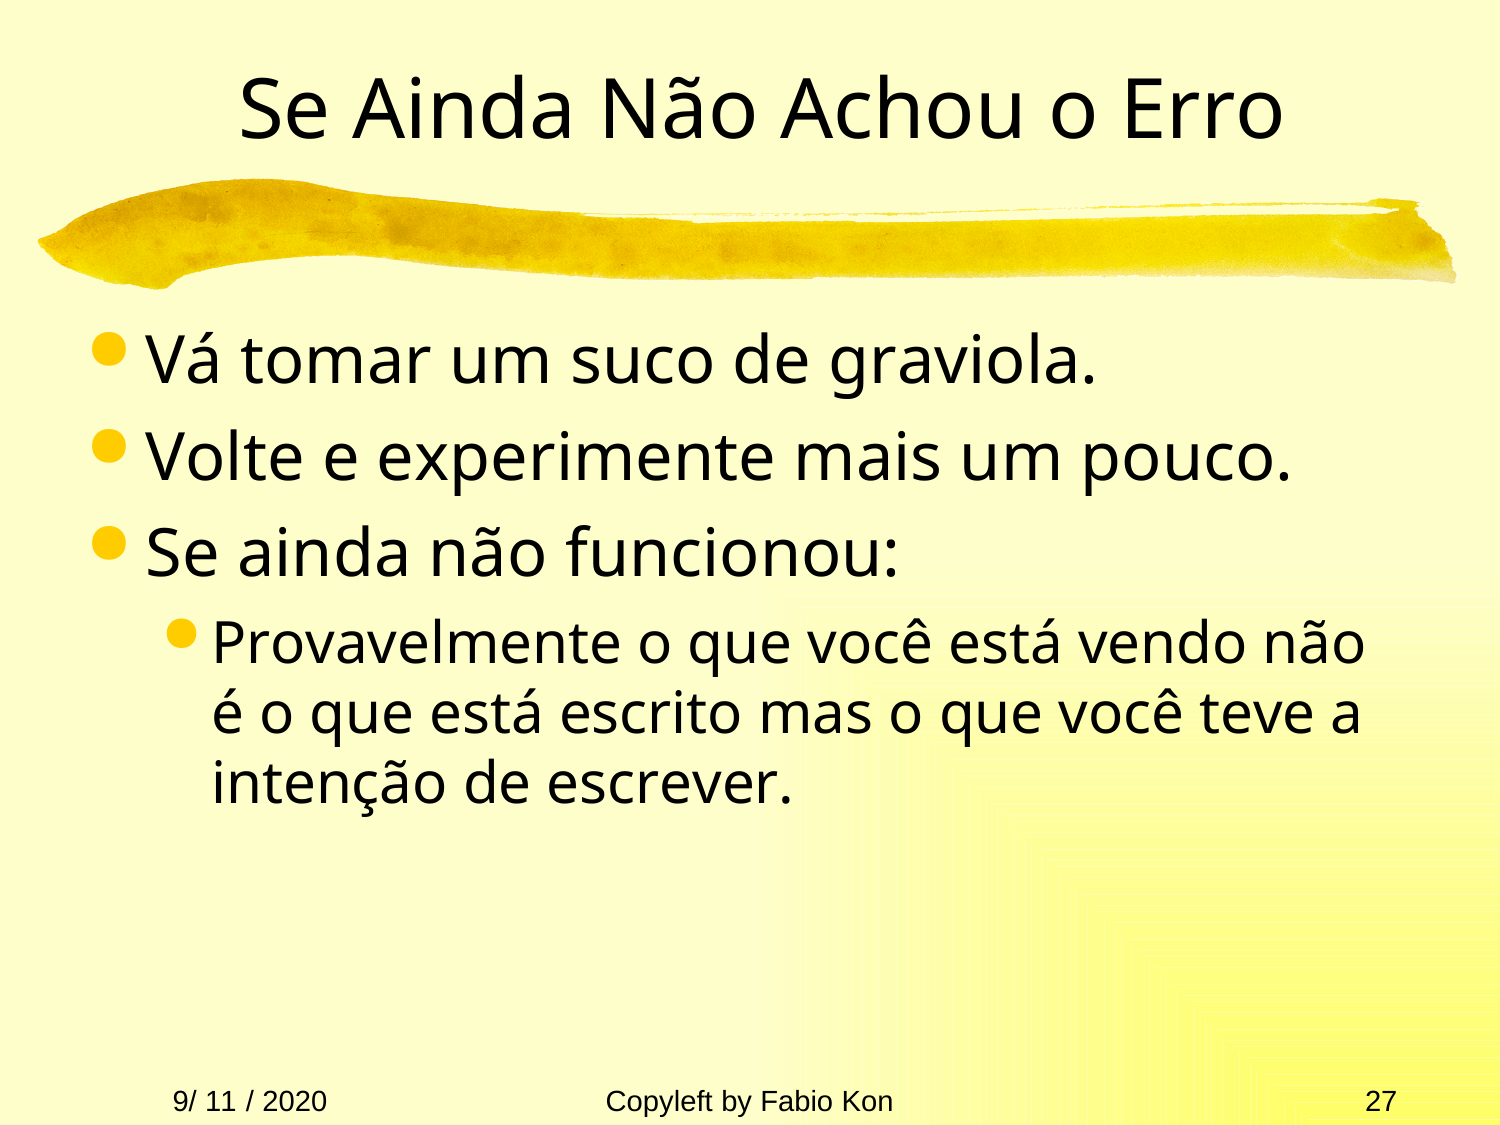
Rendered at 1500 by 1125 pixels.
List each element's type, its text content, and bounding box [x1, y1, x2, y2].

title Se Ainda Não Achou o Erro [125, 12, 1401, 163]
list Vá tomar um suco de graviola. Volte e experimente mais um pouco. Se ainda não funcionou: Provavelmente o que você está vendo não é o que está escrito mas o que você teve a intenção de escrever. [74, 309, 1417, 994]
picture [24, 174, 1463, 297]
